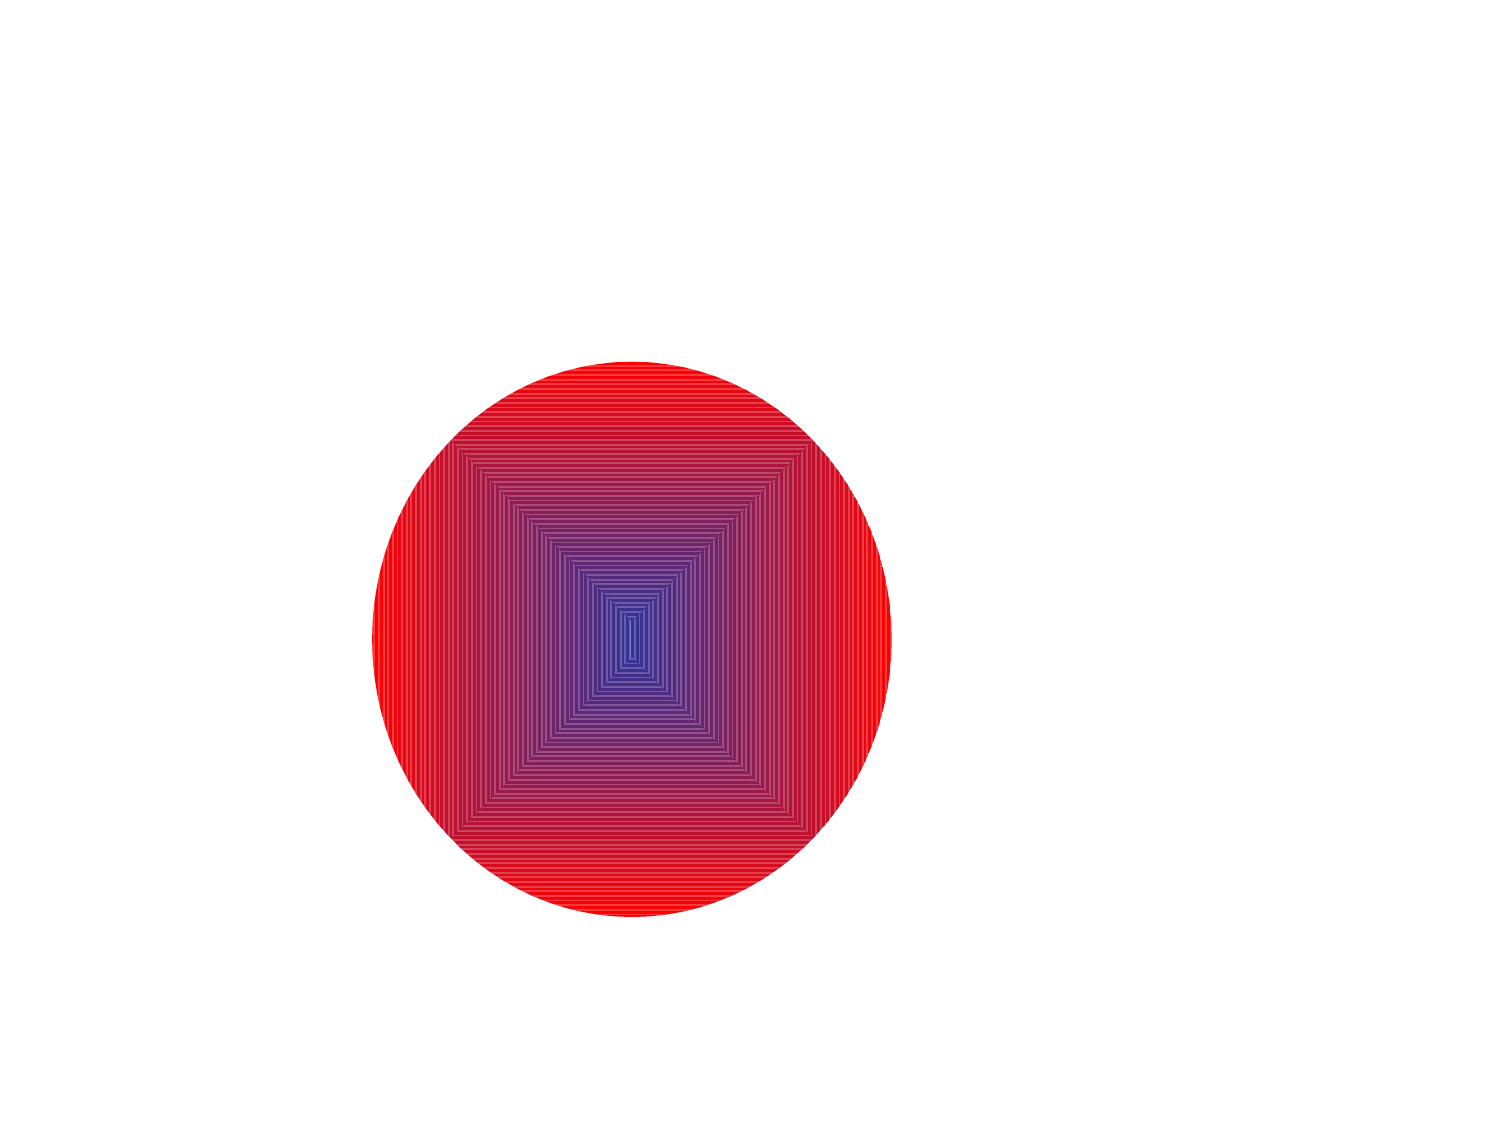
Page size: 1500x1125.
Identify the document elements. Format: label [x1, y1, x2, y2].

text_box [372, 361, 892, 918]
